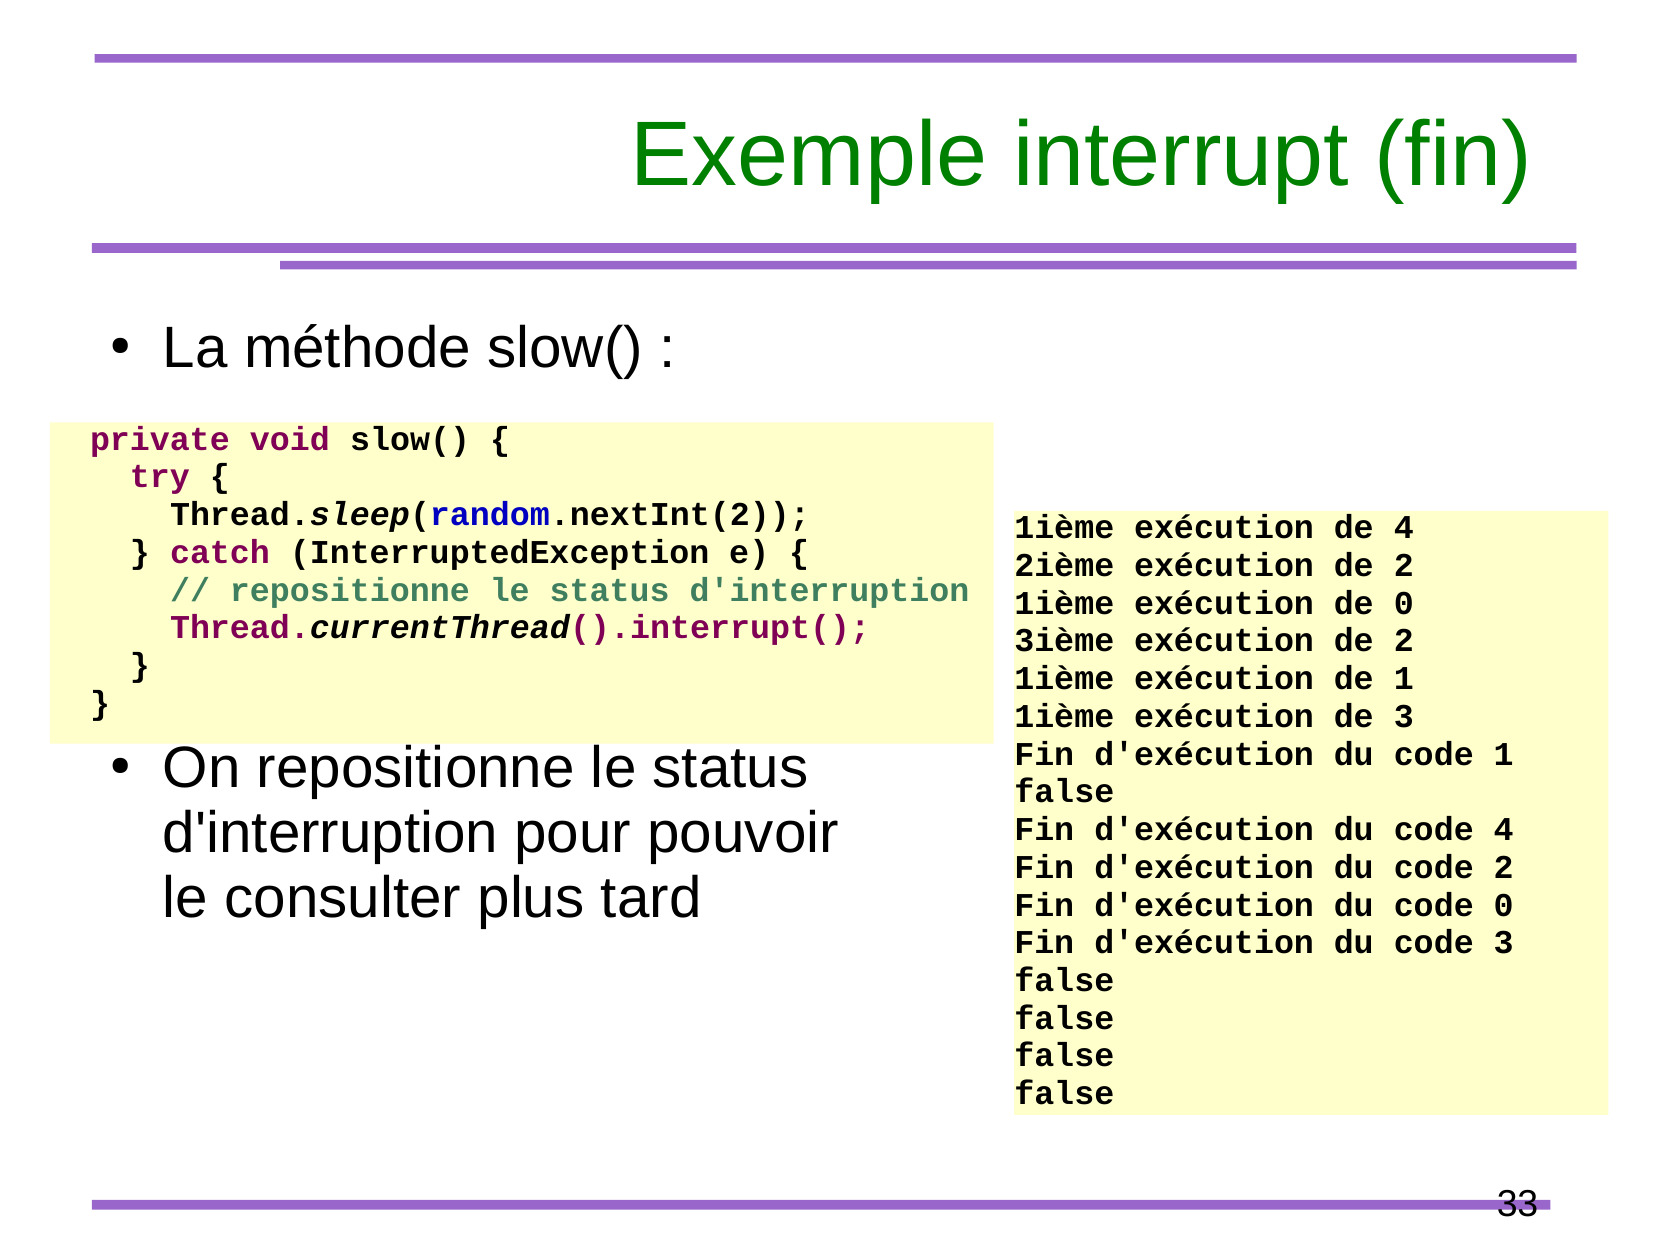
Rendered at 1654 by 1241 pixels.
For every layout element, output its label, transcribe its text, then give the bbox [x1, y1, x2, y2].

text_box private void slow() { try { Thread.sleep(random.nextInt(2)); } catch (InterruptedException e) { // repositionne le status d'interruption Thread.currentThread().interrupt(); } } private final Random random=new Random(); ... } [49, 422, 994, 744]
title Exemple interrupt (fin) [121, 49, 1534, 257]
list La méthode slow() : On repositionne le status d'interruption pour pouvoir le consulter plus tard [92, 315, 1563, 1003]
text_box 1ième exécution de 4 2ième exécution de 2 1ième exécution de 0 3ième exécution de 2 1ième exécution de 1 1ième exécution de 3 Fin d'exécution du code 1 false Fin d'exécution du code 4 Fin d'exécution du code 2 Fin d'exécution du code 0 Fin d'exécution du code 3 false false false false [1014, 510, 1609, 1115]
